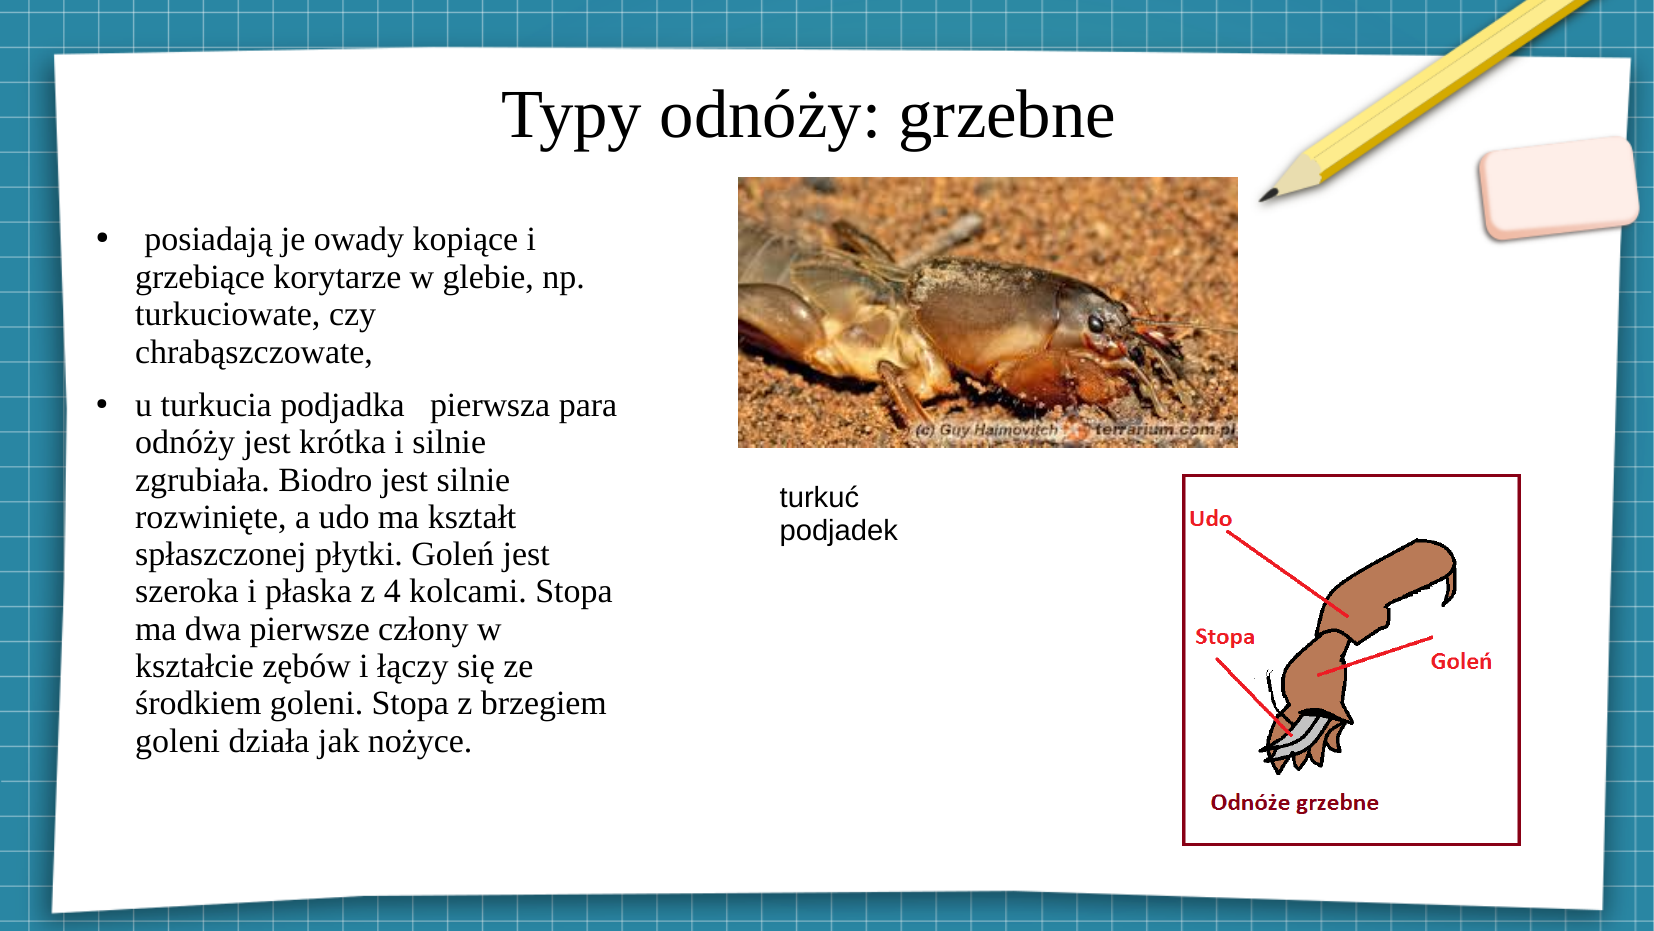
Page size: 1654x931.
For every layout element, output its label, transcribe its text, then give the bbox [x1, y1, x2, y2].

title Typy odnóży: grzebne [82, 37, 1571, 193]
list posiadają je owady kopiące i grzebiące korytarze w glebie, np. turkuciowate, czy chrabąszczowate, u turkucia podjadka pierwsza para odnóży jest krótka i silnie zgrubiała. Biodro jest silnie rozwinięte, a udo ma kształt spłaszczonej płytki. Goleń jest szeroka i płaska z 4 kolcami. Stopa ma dwa pierwsze człony w kształcie zębów i łączy się ze środkiem goleni. Stopa z brzegiem goleni działa jak nożyce. [82, 217, 621, 798]
picture [0, 0, 1654, 931]
list turkuć podjadek [708, 480, 945, 562]
